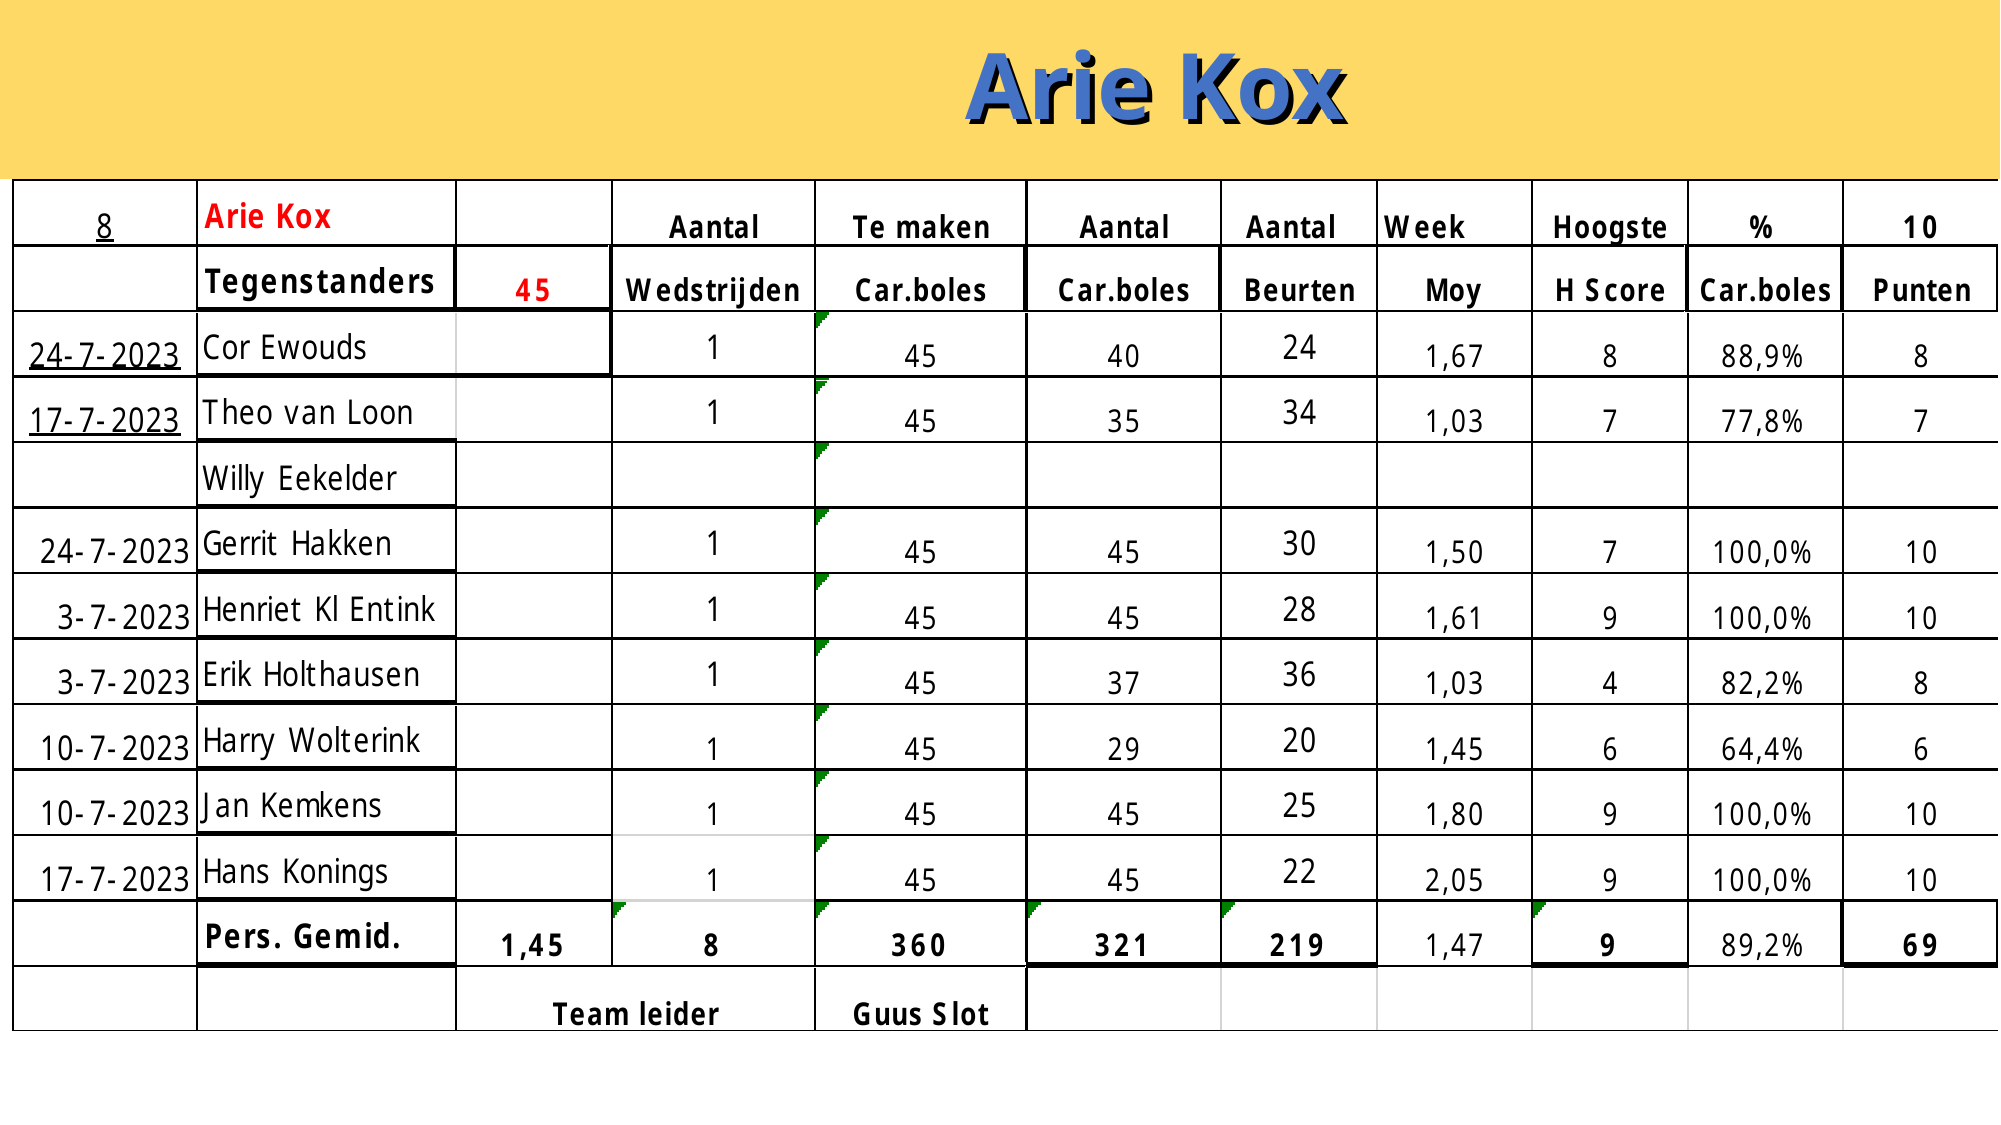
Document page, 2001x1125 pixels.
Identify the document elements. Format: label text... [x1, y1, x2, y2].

picture [12, 178, 2000, 1034]
title Arie Kox [0, 0, 2000, 179]
